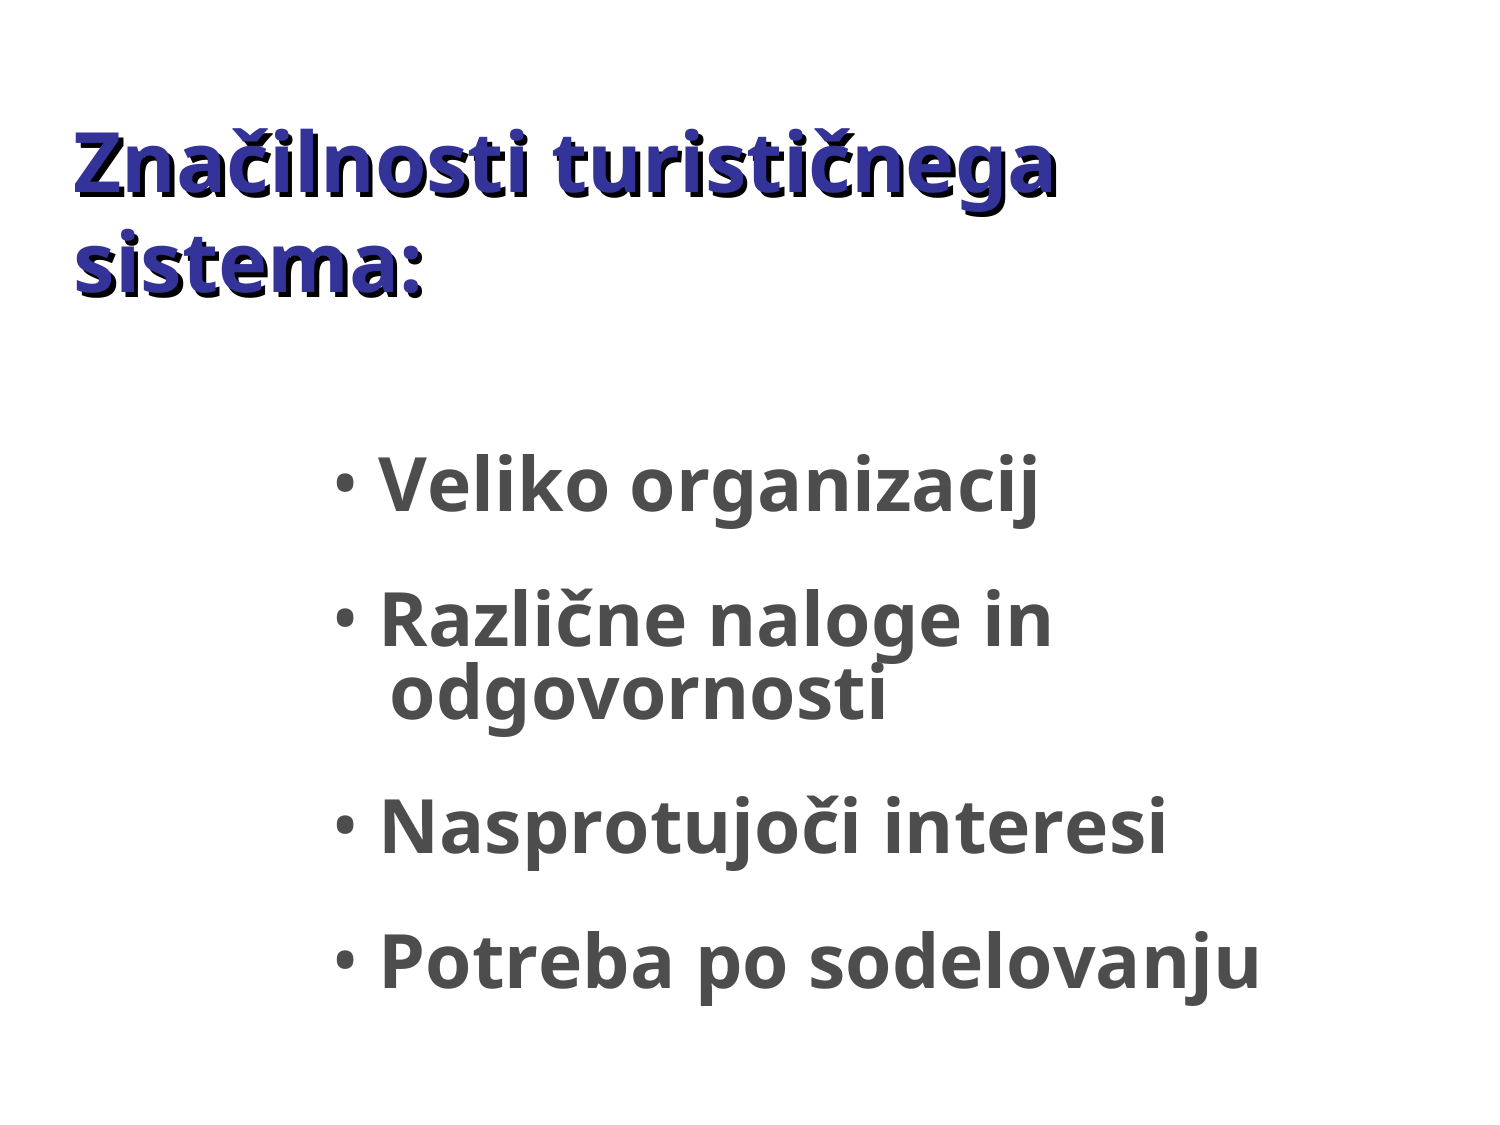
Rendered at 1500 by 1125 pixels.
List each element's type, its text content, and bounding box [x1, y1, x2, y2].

text_box Veliko organizacij Različne naloge in odgovornosti Nasprotujoči interesi Potreba po sodelovanju [316, 383, 1279, 1012]
text_box Značilnosti turističnega sistema: [59, 101, 1418, 318]
